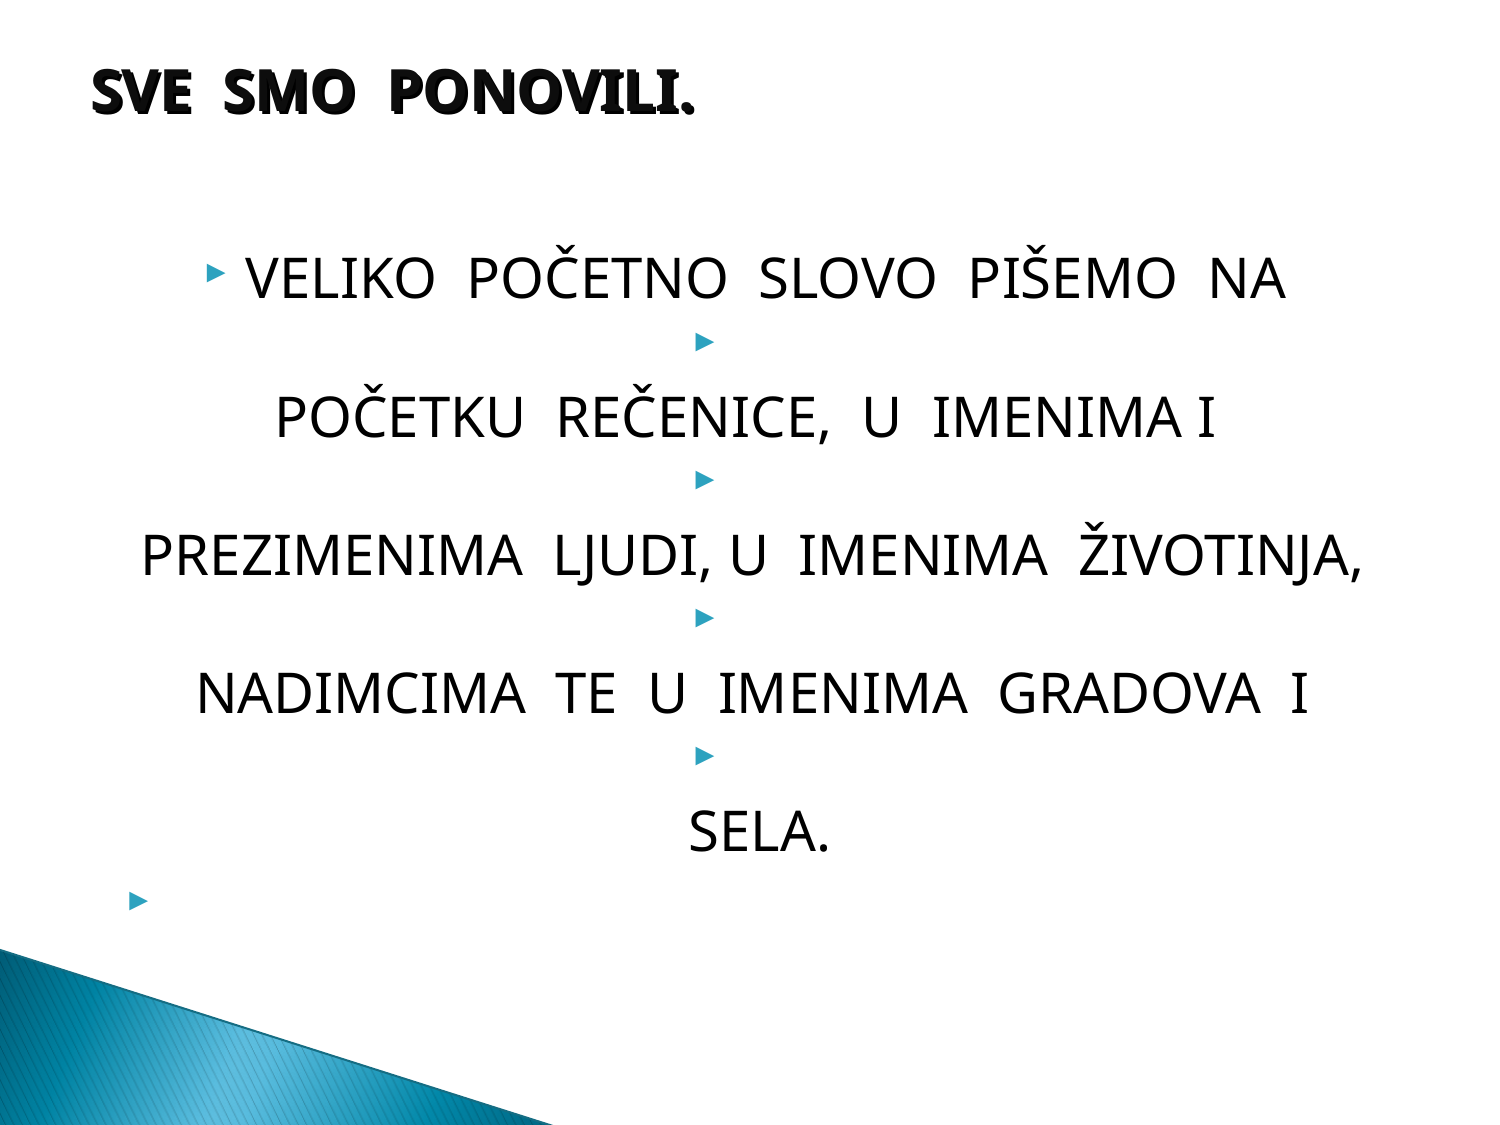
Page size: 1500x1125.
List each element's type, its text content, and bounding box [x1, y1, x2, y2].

list VELIKO POČETNO SLOVO PIŠEMO NA POČETKU REČENICE, U IMENIMA I PREZIMENIMA LJUDI, U IMENIMA ŽIVOTINJA, NADIMCIMA TE U IMENIMA GRADOVA I SELA. [75, 243, 1426, 986]
title SVE SMO PONOVILI. [75, 45, 1426, 233]
